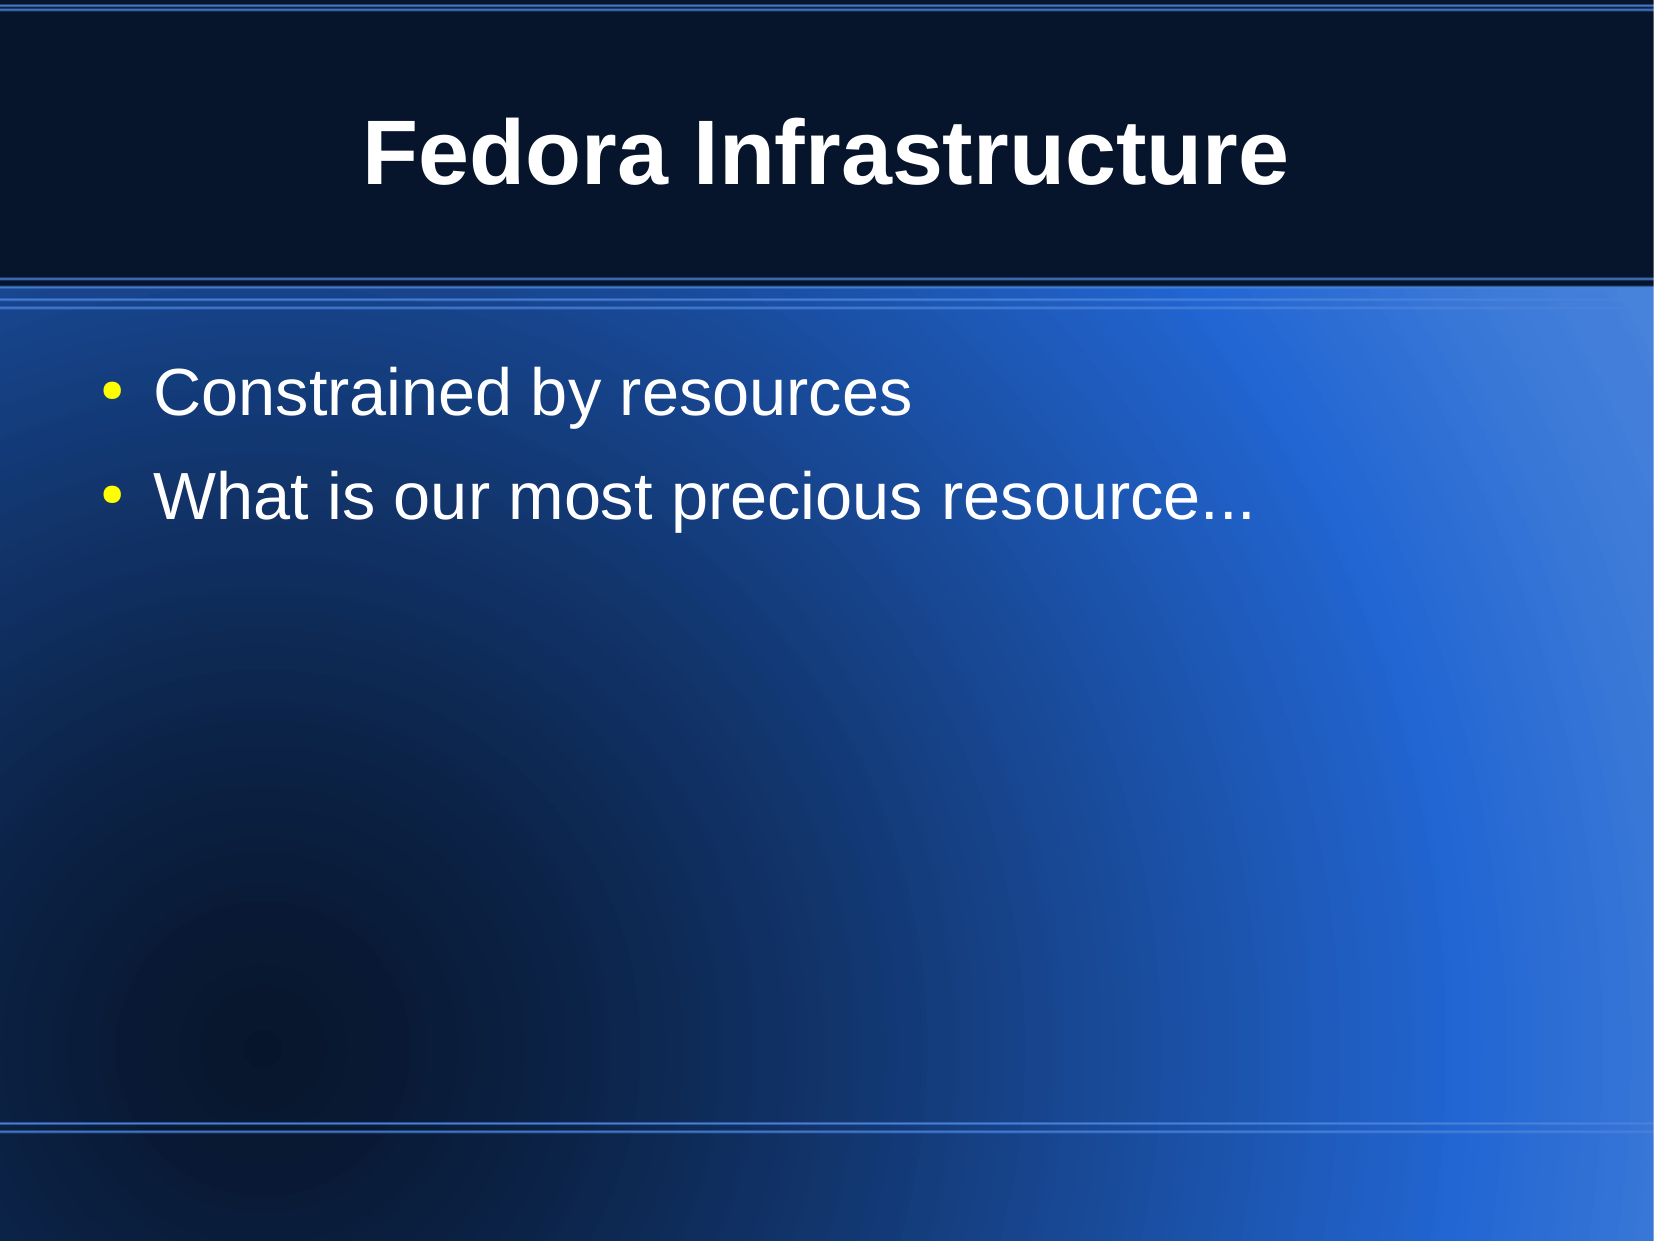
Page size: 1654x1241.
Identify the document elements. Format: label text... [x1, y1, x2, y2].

picture [0, 0, 1654, 1241]
title Fedora Infrastructure [82, 49, 1571, 257]
list Constrained by resources What is our most precious resource... [82, 355, 1571, 1174]
